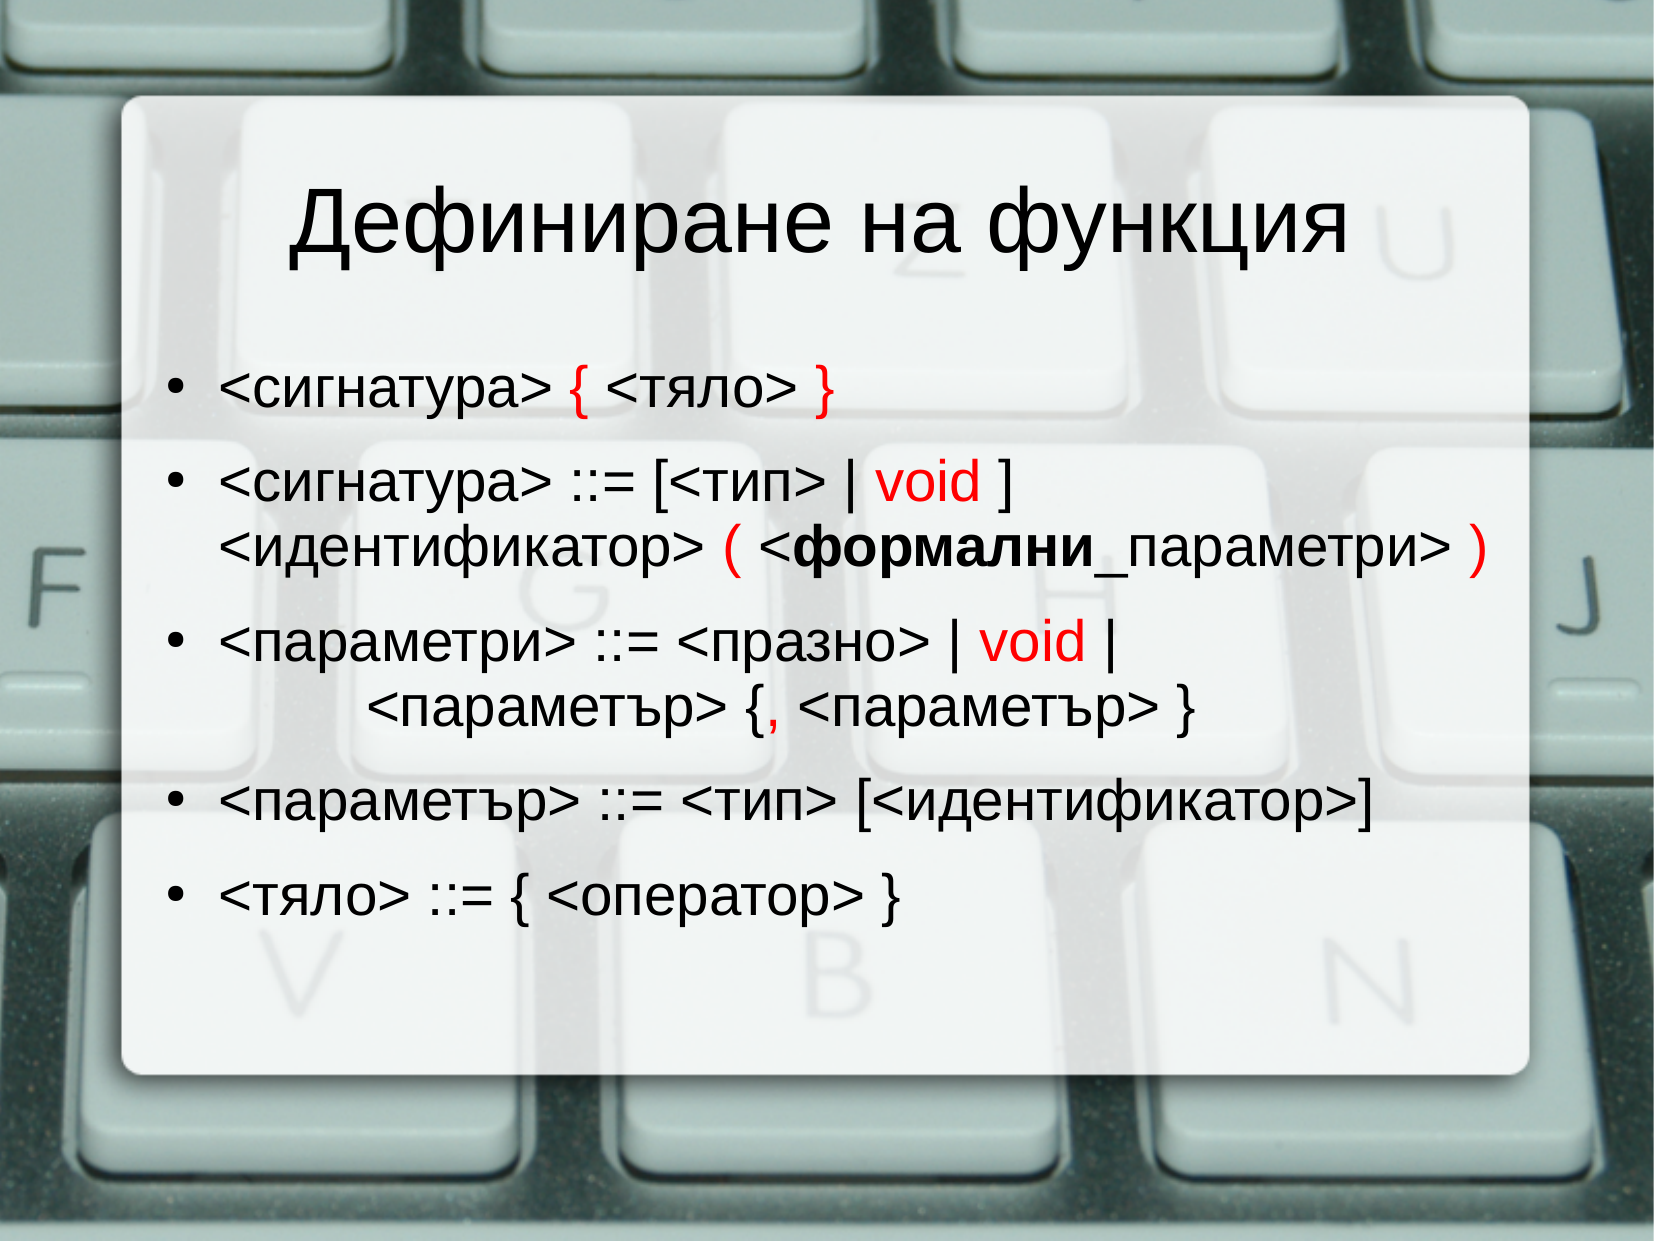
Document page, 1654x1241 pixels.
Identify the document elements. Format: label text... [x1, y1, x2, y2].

picture [0, 0, 1654, 1241]
list <сигнатура> { <тяло> } <сигнатура> ::= [<тип> | void ] <идентификатор> ( <формални_параметри> ) <параметри> ::= <празно> | void | <параметър> {, <параметър> } <параметър> ::= <тип> [<идентификатор>] <тяло> ::= { <оператор> } [147, 354, 1506, 1074]
title Дефиниране на функция [135, 117, 1506, 325]
